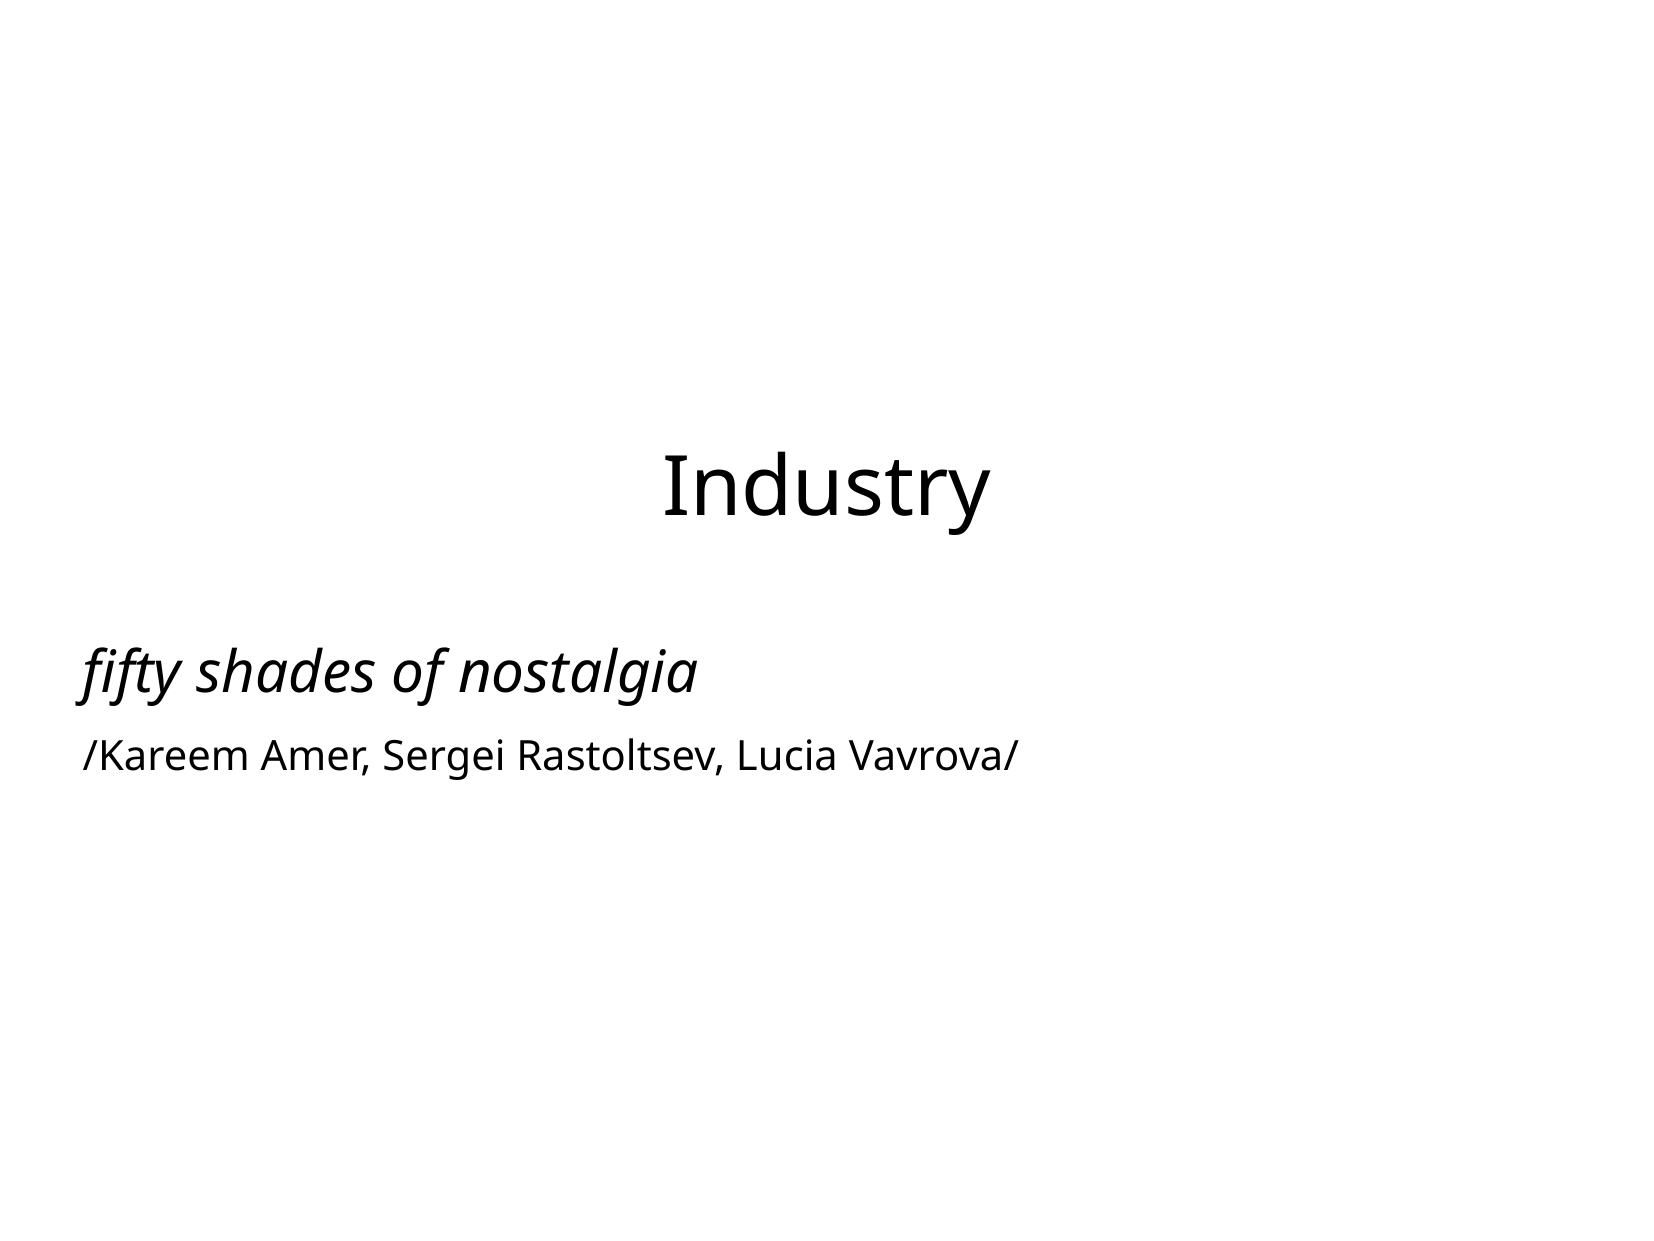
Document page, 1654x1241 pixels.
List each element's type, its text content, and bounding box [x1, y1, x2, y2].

subtitle Industry fifty shades of nostalgia /Kareem Amer, Sergei Rastoltsev, Lucia Vavrova/ [82, 200, 1571, 1010]
